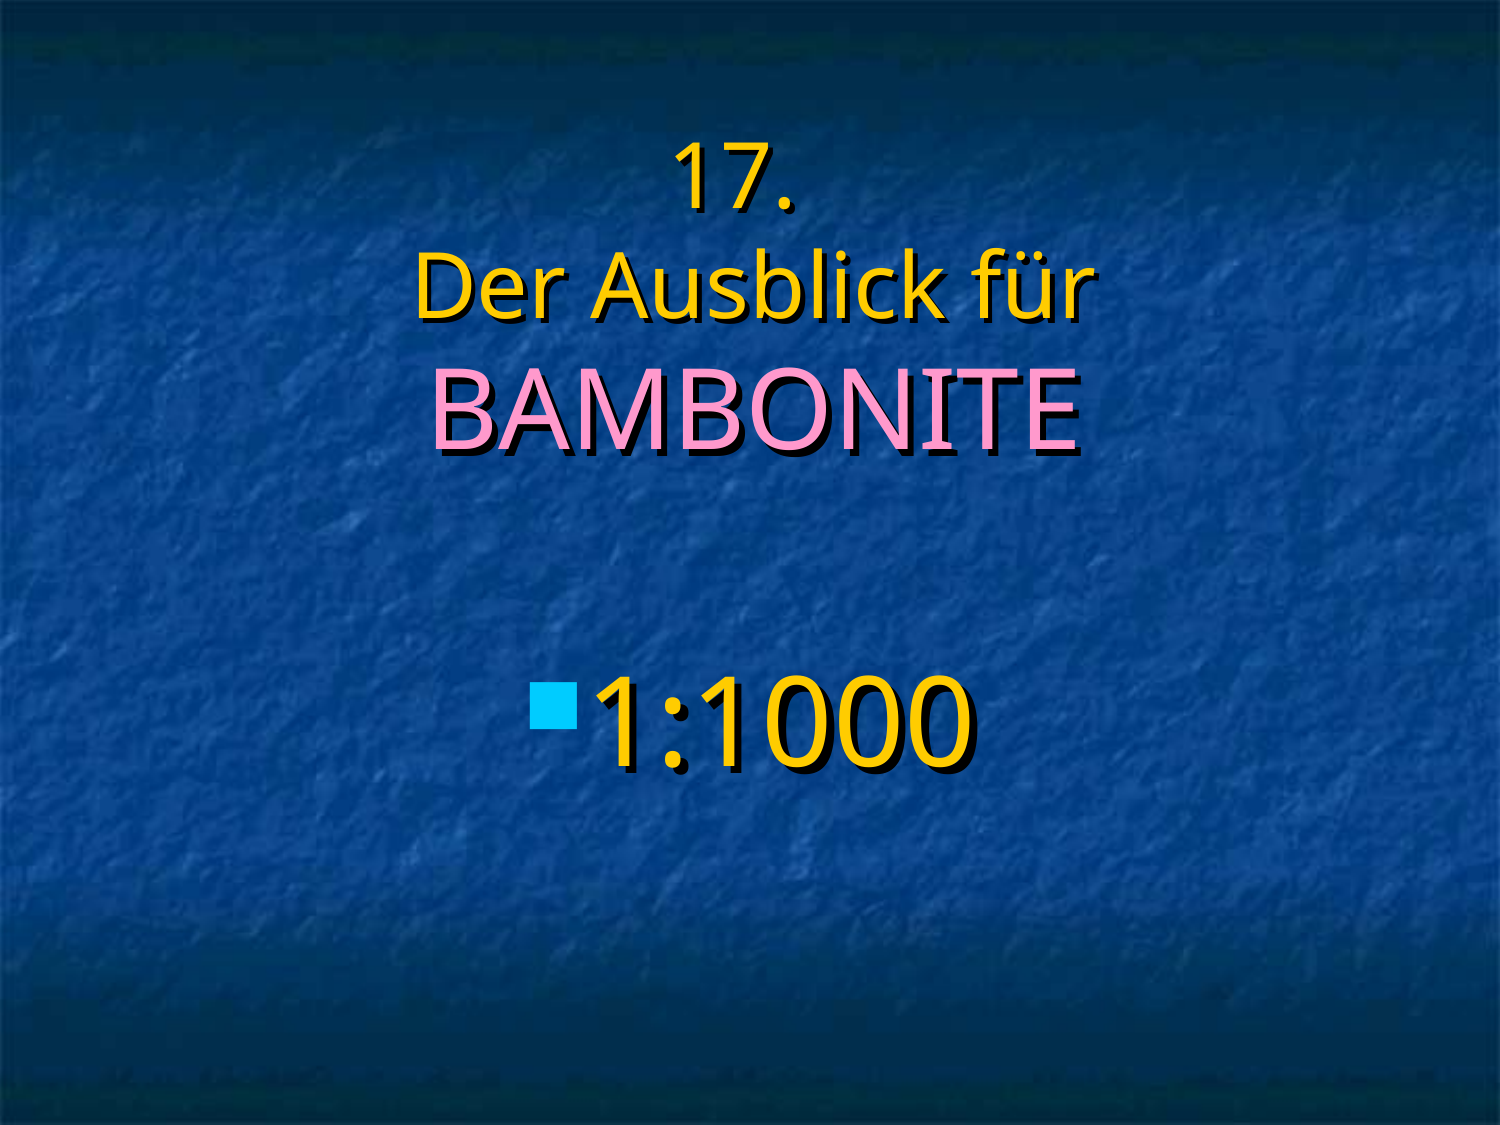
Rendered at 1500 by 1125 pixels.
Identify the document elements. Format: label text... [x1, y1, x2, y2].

list 1:1000 [75, 633, 1426, 847]
title 17. Der Ausblick für BAMBONITE [206, 62, 1164, 528]
picture [0, 0, 1500, 1125]
